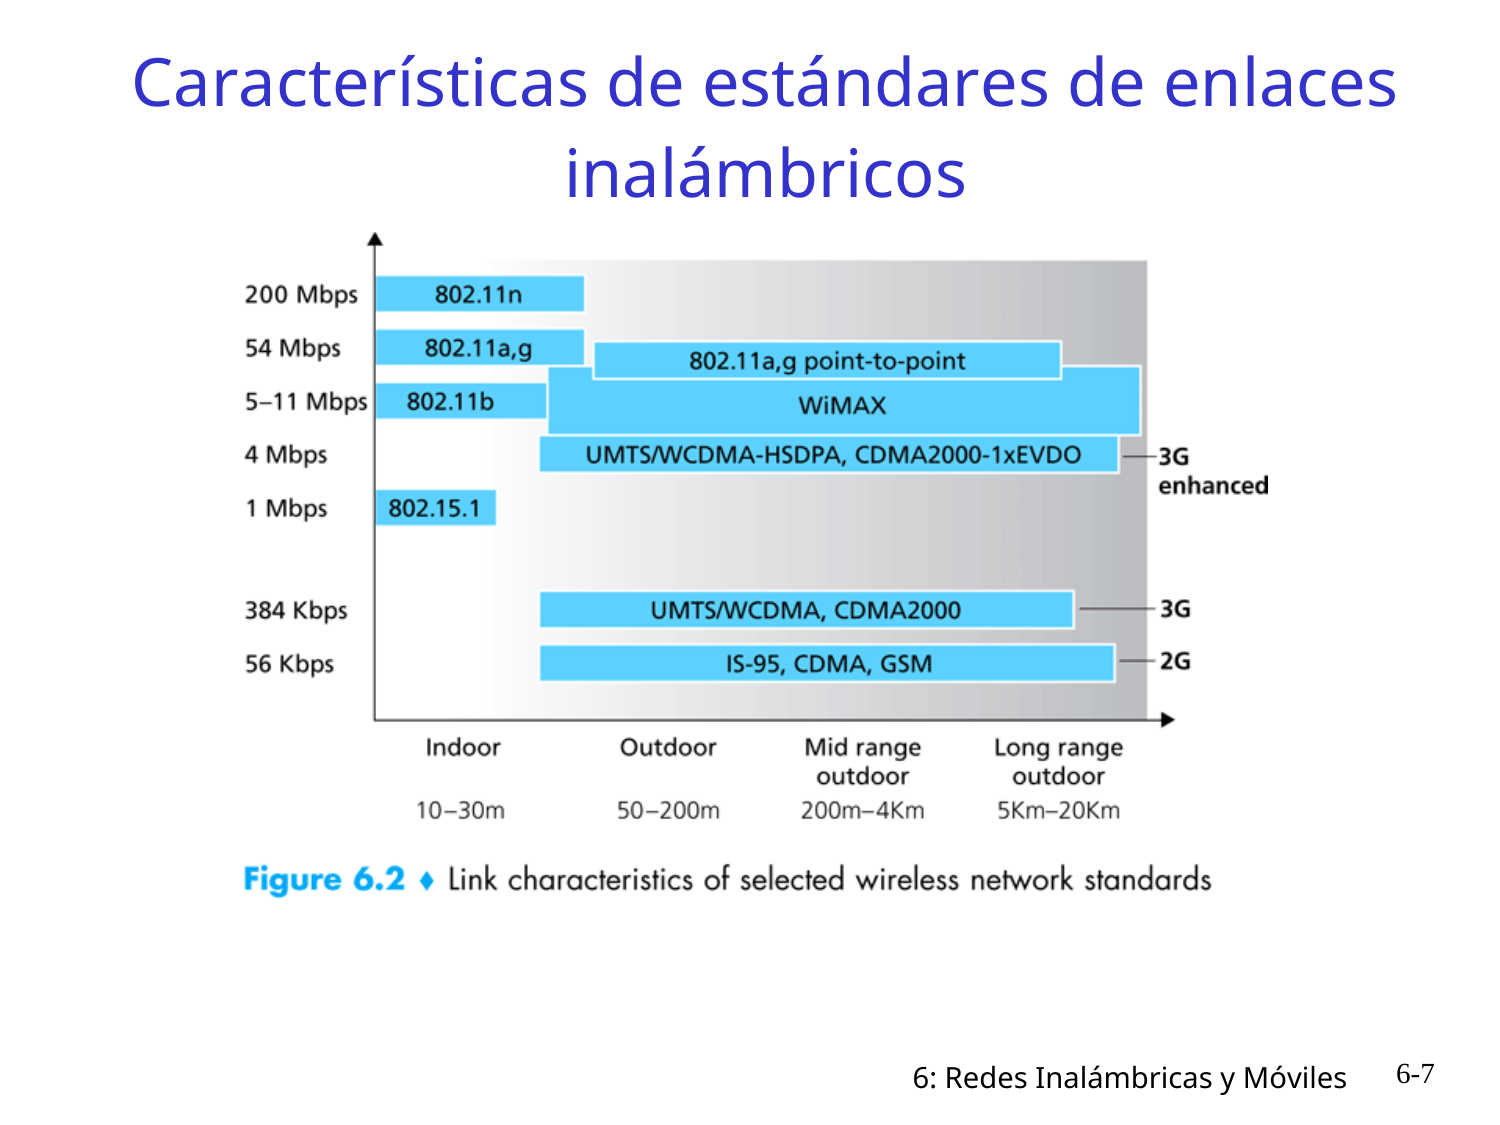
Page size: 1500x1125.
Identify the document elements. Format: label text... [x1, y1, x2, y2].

title Características de estándares de enlaces inalámbricos [82, 32, 1450, 220]
picture [243, 232, 1268, 902]
